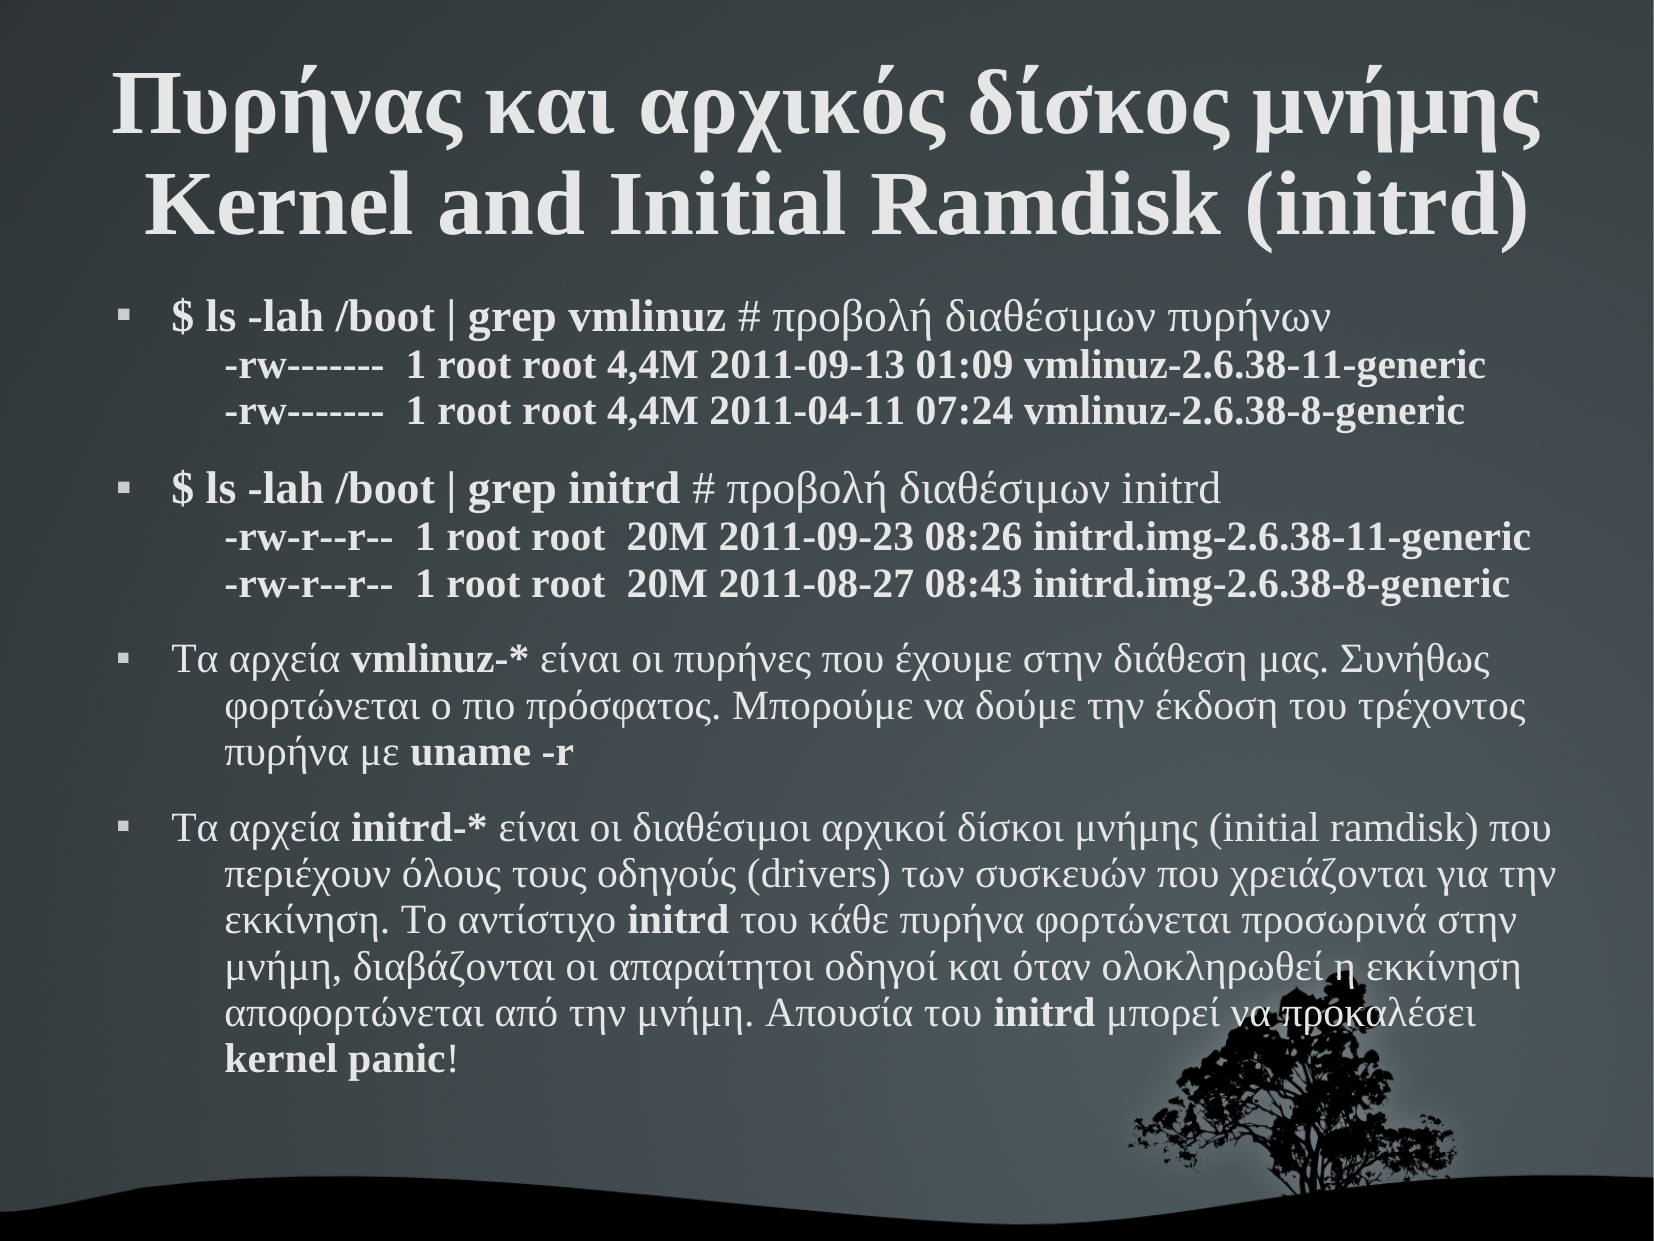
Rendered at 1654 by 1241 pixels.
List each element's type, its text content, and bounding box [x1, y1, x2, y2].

title Πυρήνας και αρχικός δίσκος μνήμης Kernel and Initial Ramdisk (initrd) [82, 33, 1571, 273]
picture [0, 0, 1654, 1241]
list $ ls -lah /boot | grep vmlinuz # προβολή διαθέσιμων πυρήνων -rw------- 1 root root 4,4M 2011-09-13 01:09 vmlinuz-2.6.38-11-generic -rw------- 1 root root 4,4M 2011-04-11 07:24 vmlinuz-2.6.38-8-generic $ ls -lah /boot | grep initrd # προβολή διαθέσιμων initrd -rw-r--r-- 1 root root 20M 2011-09-23 08:26 initrd.img-2.6.38-11-generic -rw-r--r-- 1 root root 20M 2011-08-27 08:43 initrd.img-2.6.38-8-generic Τα αρχεία vmlinuz-* είναι οι πυρήνες που έχουμε στην διάθεση μας. Συνήθως φορτώνεται ο πιο πρόσφατος. Μπορούμε να δούμε την έκδοση του τρέχοντος πυρήνα με uname -r Τα αρχεία initrd-* είναι οι διαθέσιμοι αρχικοί δίσκοι μνήμης (initial ramdisk) που περιέχουν όλους τους οδηγούς (drivers) των συσκευών που χρειάζονται για την εκκίνηση. Το αντίστιχο initrd του κάθε πυρήνα φορτώνεται προσωρινά στην μνήμη, διαβάζονται οι απαραίτητοι οδηγοί και όταν ολοκληρωθεί η εκκίνηση αποφορτώνεται από την μνήμη. Απουσία του initrd μπορεί να προκαλέσει kernel panic! [82, 290, 1571, 1195]
